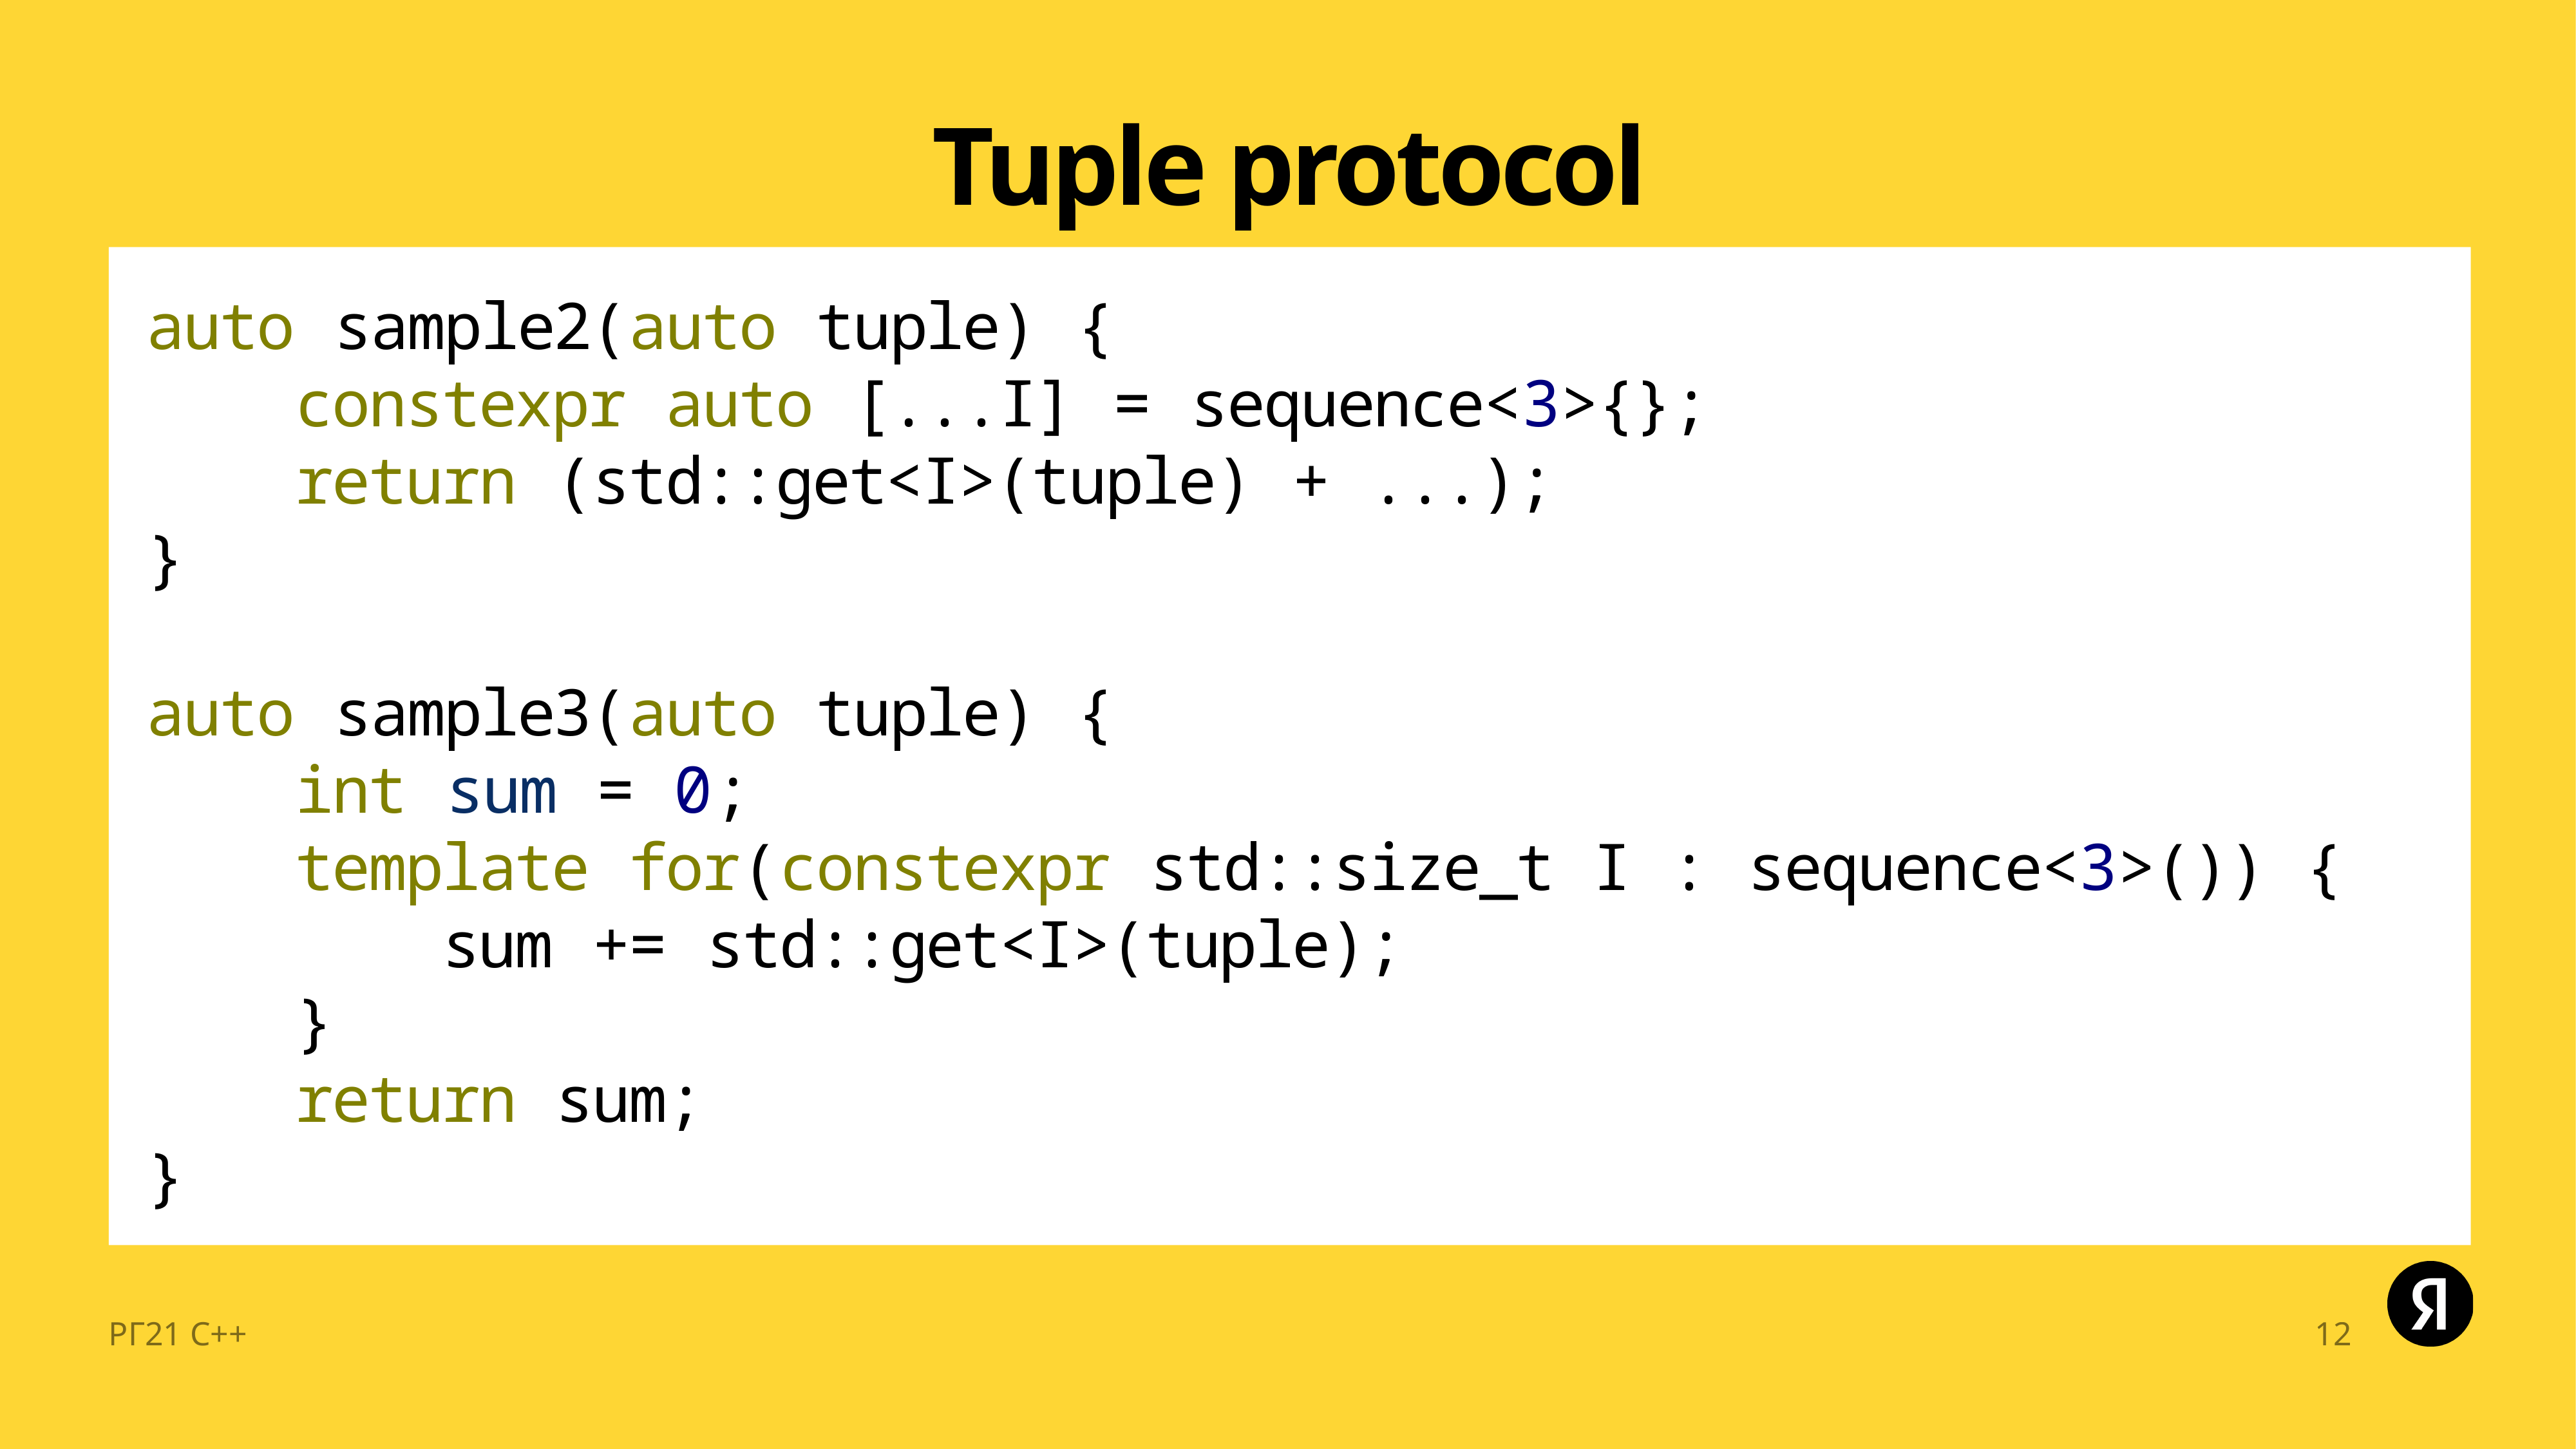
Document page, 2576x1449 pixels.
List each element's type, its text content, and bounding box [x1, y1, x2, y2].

list auto sample2(auto tuple) { constexpr auto [...I] = sequence<3>{}; return (std::get<I>(tuple) + ...); } auto sample3(auto tuple) { int sum = 0; template for(constexpr std::size_t I : sequence<3>()) { sum += std::get<I>(tuple); } return sum; } [108, 247, 2471, 1245]
picture [2387, 1261, 2474, 1347]
title Tuple protocol [106, 101, 2473, 228]
